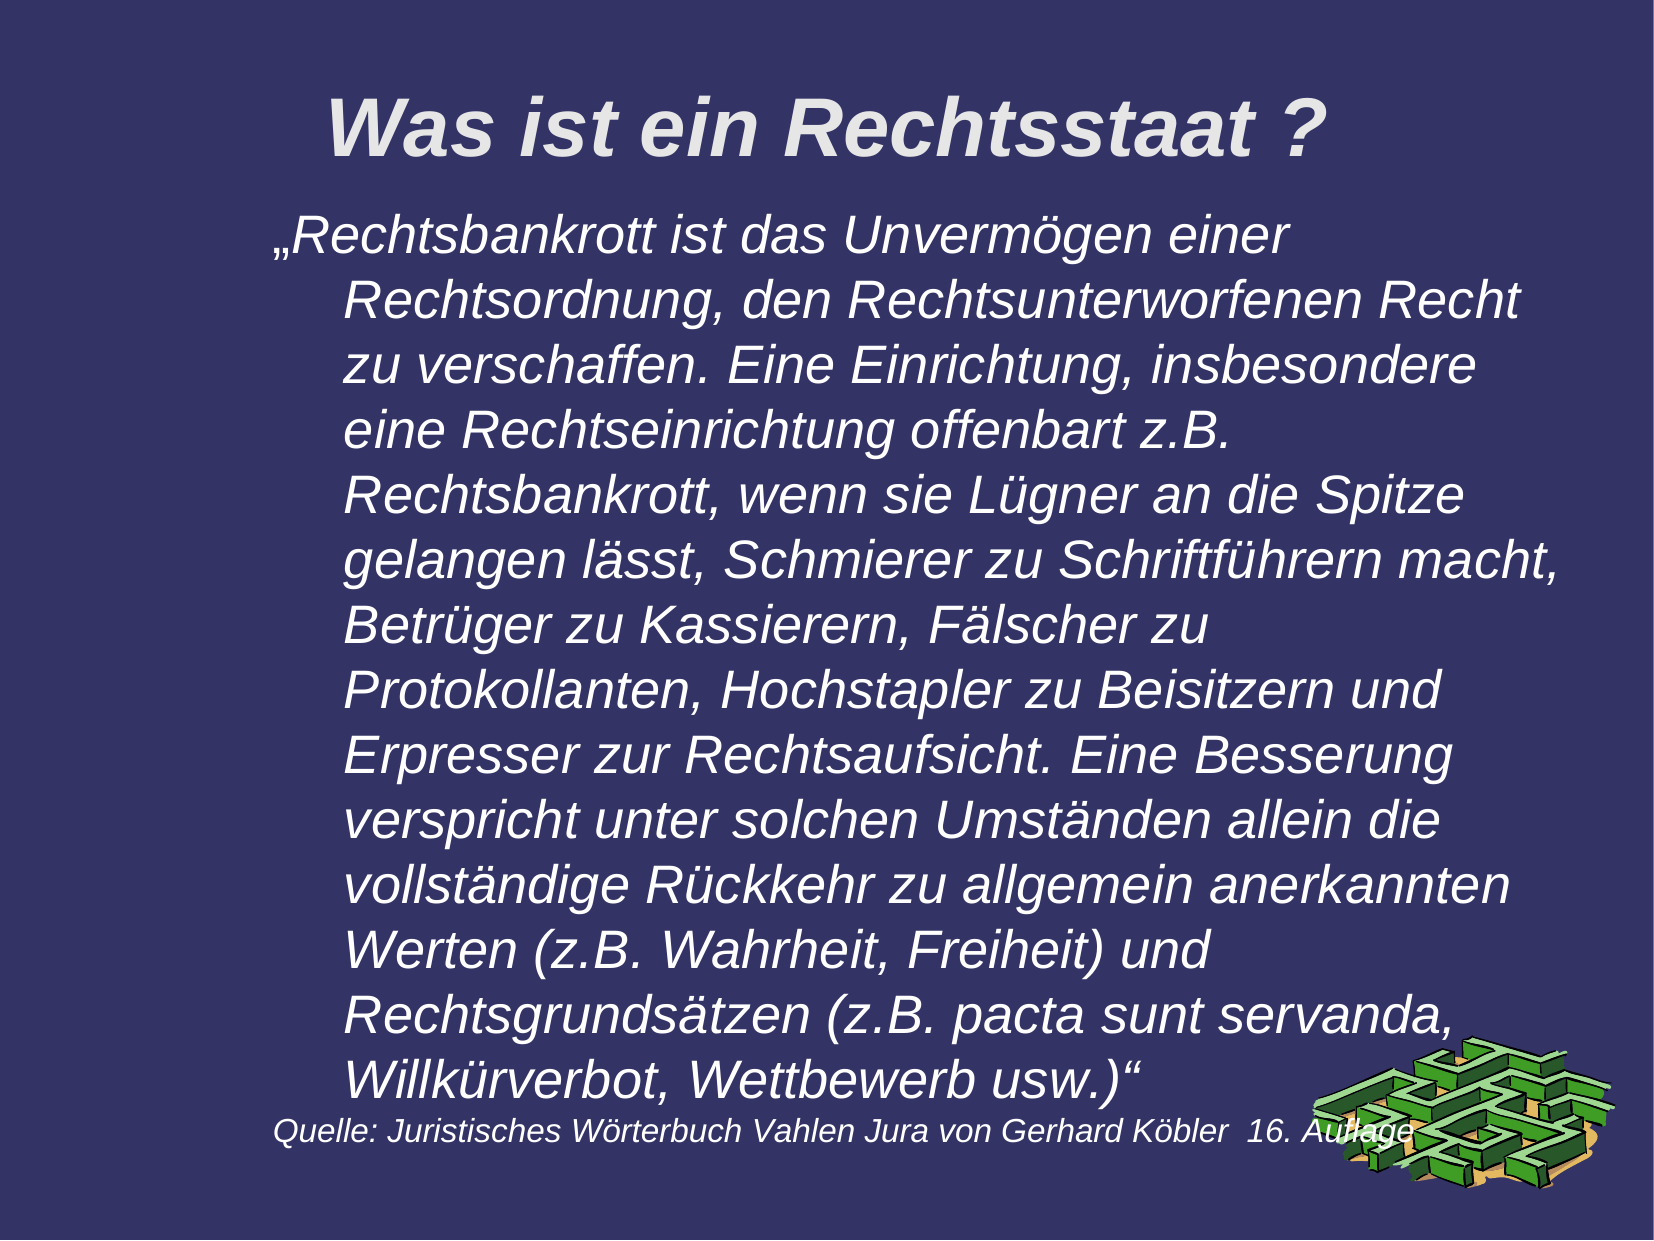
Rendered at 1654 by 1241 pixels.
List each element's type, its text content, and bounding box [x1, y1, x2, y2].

title Was ist ein Rechtsstaat ? [121, 19, 1534, 227]
list „Rechtsbankrott ist das Unvermögen einer Rechtsordnung, den Rechtsunterworfenen Recht zu verschaffen. Eine Einrichtung, insbesondere eine Rechtseinrichtung offenbart z.B. Rechtsbankrott, wenn sie Lügner an die Spitze gelangen lässt, Schmierer zu Schriftführern macht, Betrüger zu Kassierern, Fälscher zu Protokollanten, Hochstapler zu Beisitzern und Erpresser zur Rechtsaufsicht. Eine Besserung verspricht unter solchen Umständen allein die vollständige Rückkehr zu allgemein anerkannten Werten (z.B. Wahrheit, Freiheit) und Rechtsgrundsätzen (z.B. pacta sunt servanda, Willkürverbot, Wettbewerb usw.)“ Quelle: Juristisches Wörterbuch Vahlen Jura von Gerhard Köbler 16. Auflage [178, 134, 1570, 1018]
